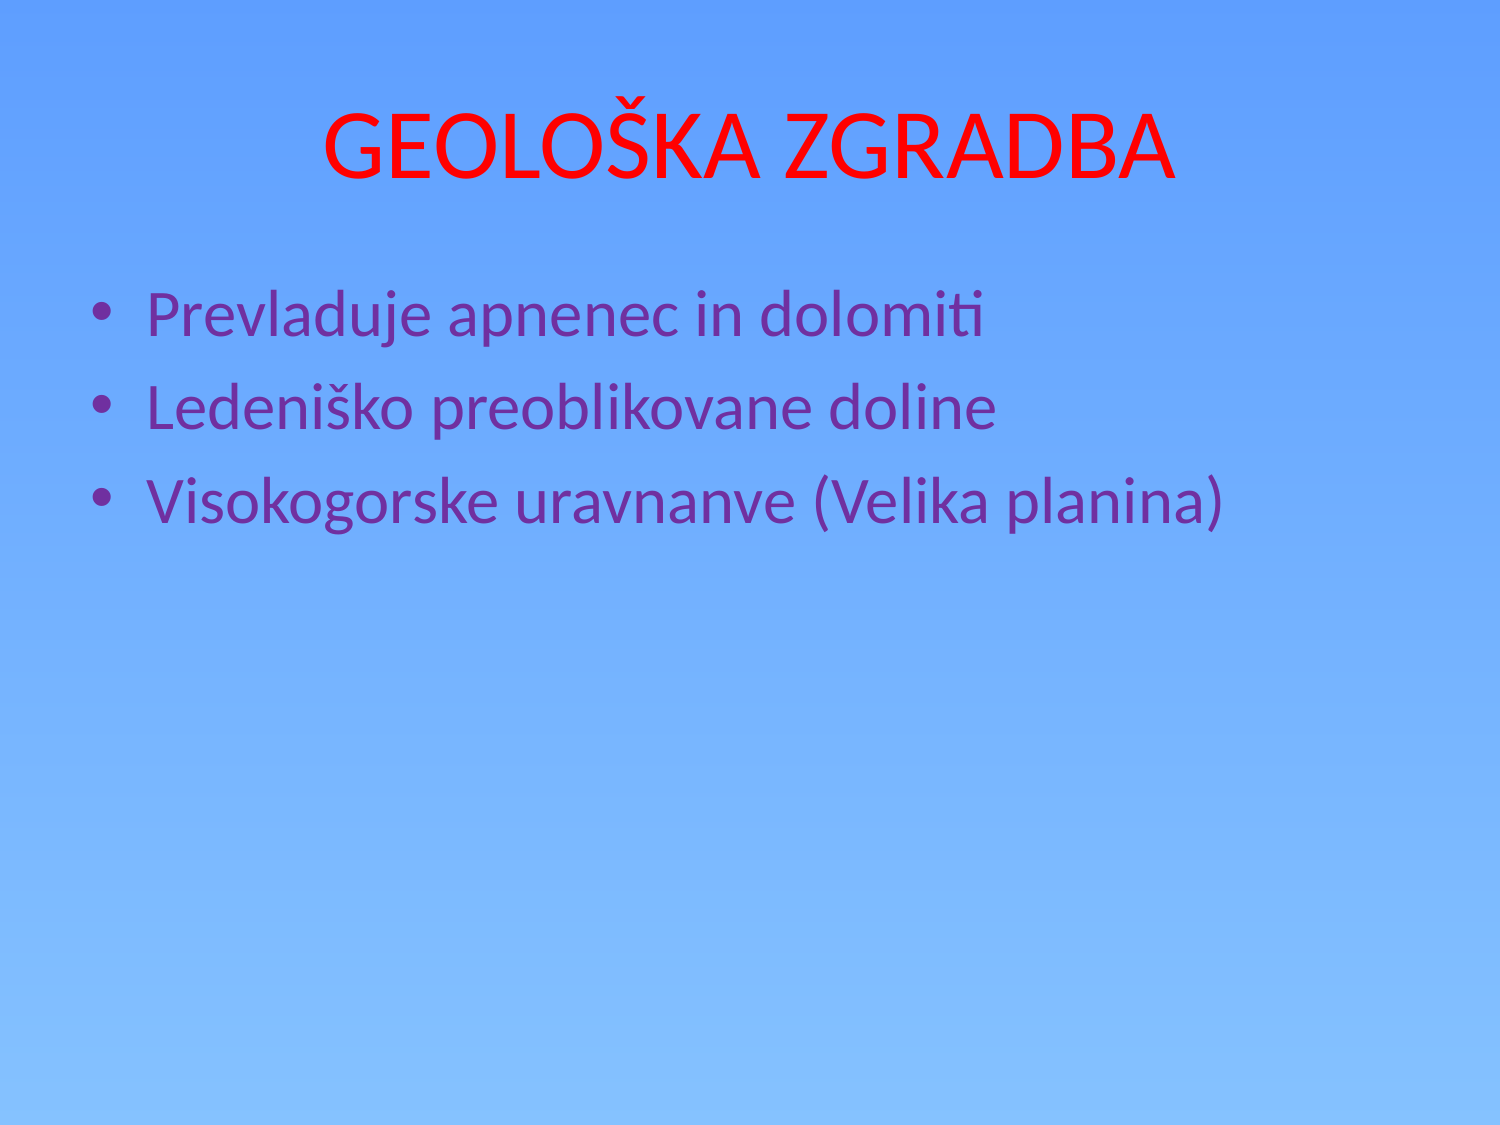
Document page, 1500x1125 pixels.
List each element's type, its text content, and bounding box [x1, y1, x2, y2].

list Prevladuje apnenec in dolomiti Ledeniško preoblikovane doline Visokogorske uravnanve (Velika planina) [75, 262, 1425, 1005]
title GEOLOŠKA ZGRADBA [75, 45, 1425, 233]
